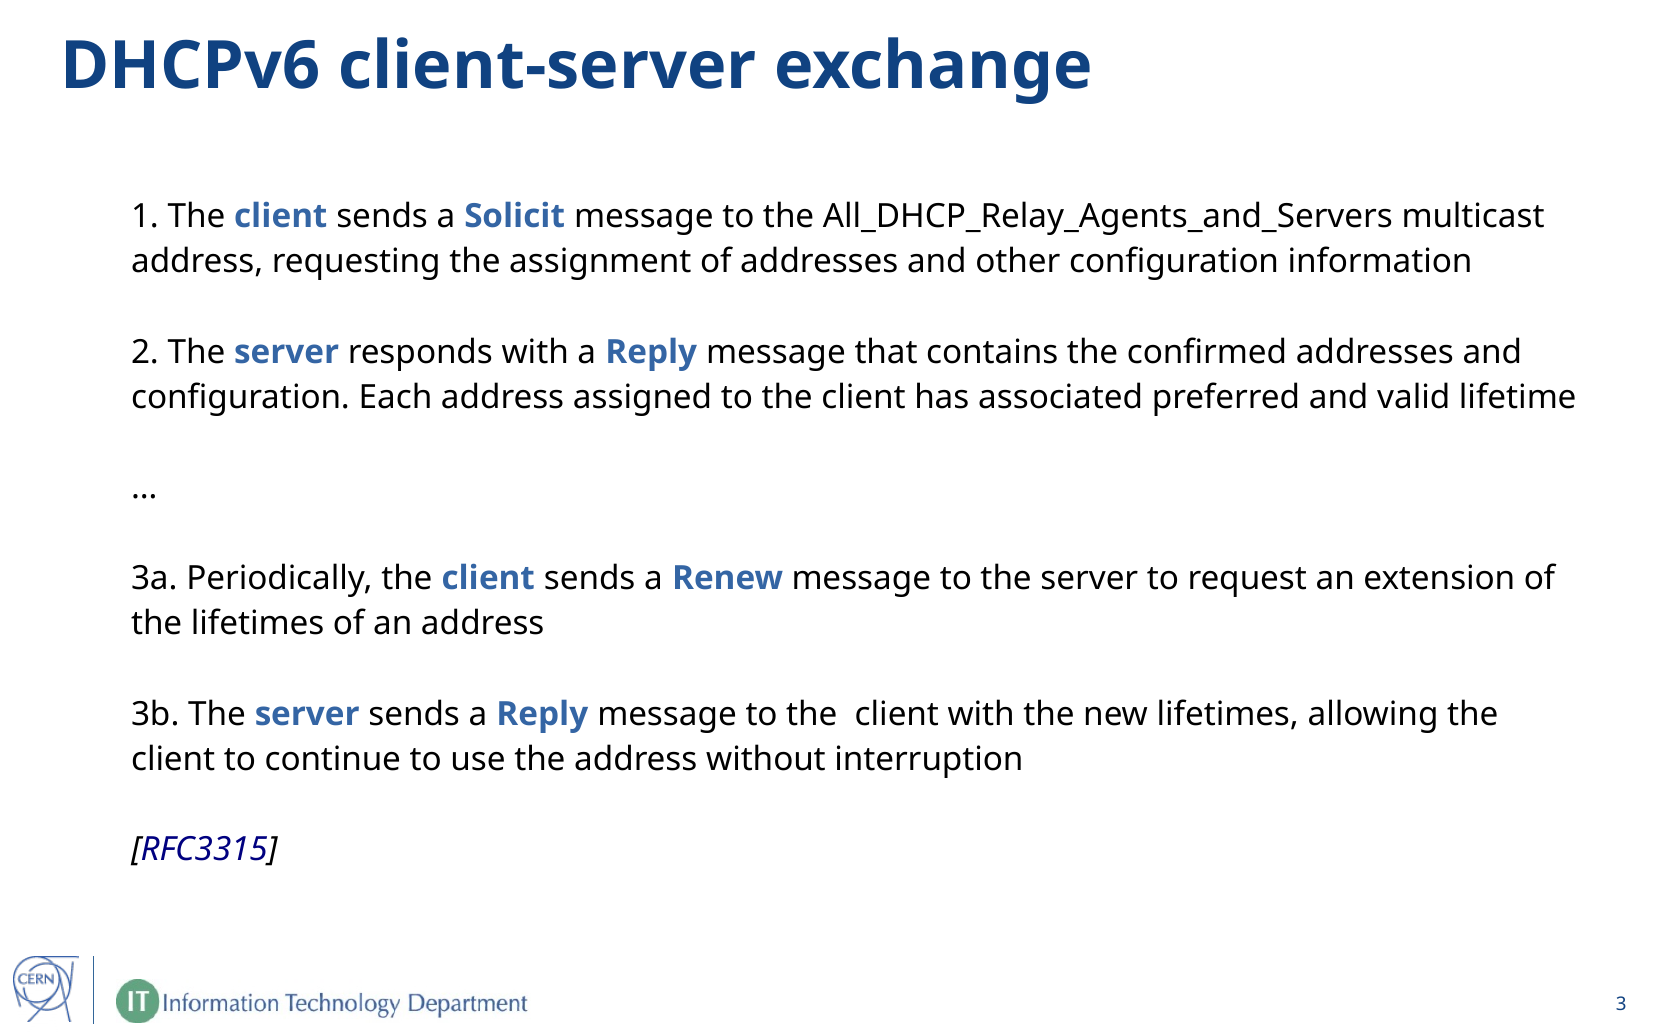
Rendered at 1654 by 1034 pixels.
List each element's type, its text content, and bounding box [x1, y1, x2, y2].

picture [13, 956, 79, 1032]
title DHCPv6 client-server exchange [60, 0, 1528, 138]
text_box 1. The client sends a Solicit message to the All_DHCP_Relay_Agents_and_Servers multicast address, requesting the assignment of addresses and other configuration information 2. The server responds with a Reply message that contains the confirmed addresses and configuration. Each address assigned to the client has associated preferred and valid lifetime … 3a. Periodically, the client sends a Renew message to the server to request an extension of the lifetimes of an address 3b. The server sends a Reply message to the client with the new lifetimes, allowing the client to continue to use the address without interruption [RFC3315] [116, 184, 1606, 1034]
